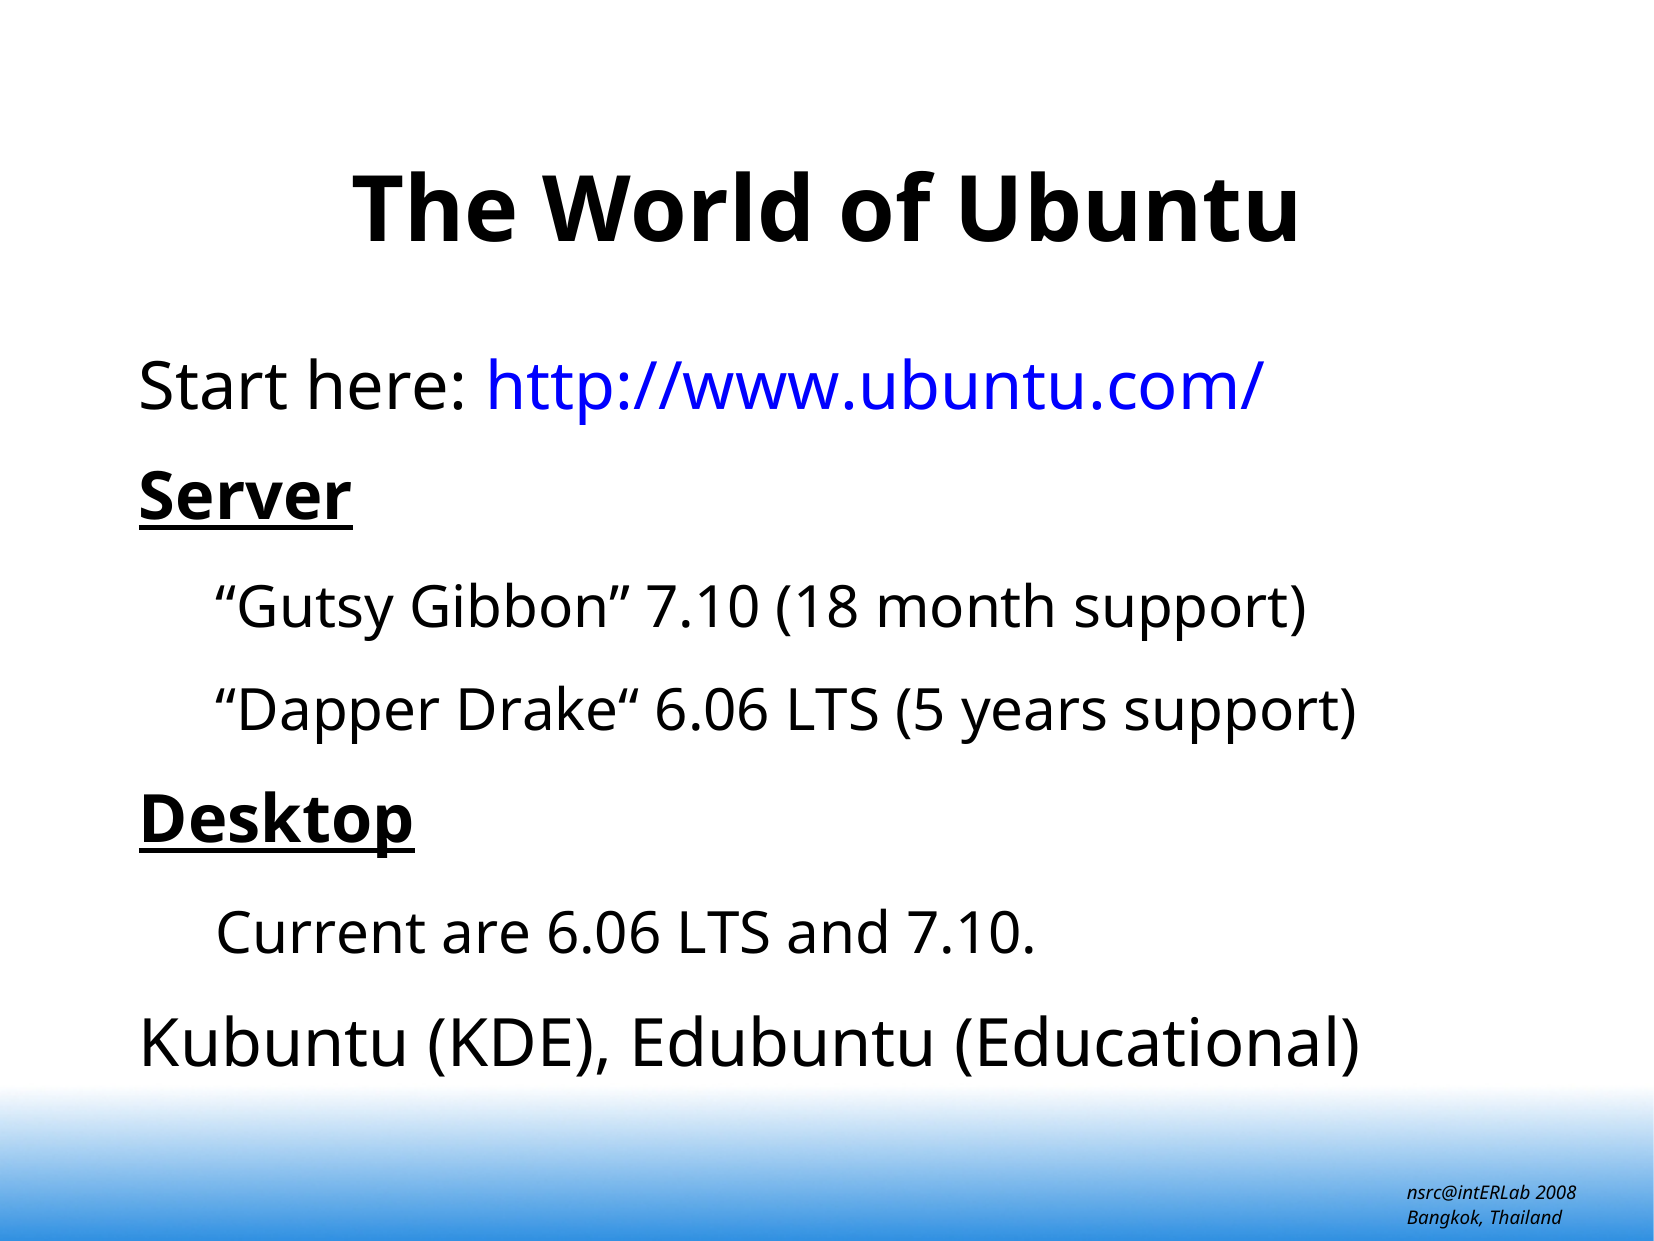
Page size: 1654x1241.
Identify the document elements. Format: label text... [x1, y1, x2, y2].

title The World of Ubuntu [121, 102, 1534, 310]
list Start here: http://www.ubuntu.com/ Server “Gutsy Gibbon” 7.10 (18 month support) “Dapper Drake“ 6.06 LTS (5 years support) Desktop Current are 6.06 LTS and 7.10. Kubuntu (KDE), Edubuntu (Educational) [121, 344, 1534, 1159]
picture [0, 1083, 1654, 1241]
